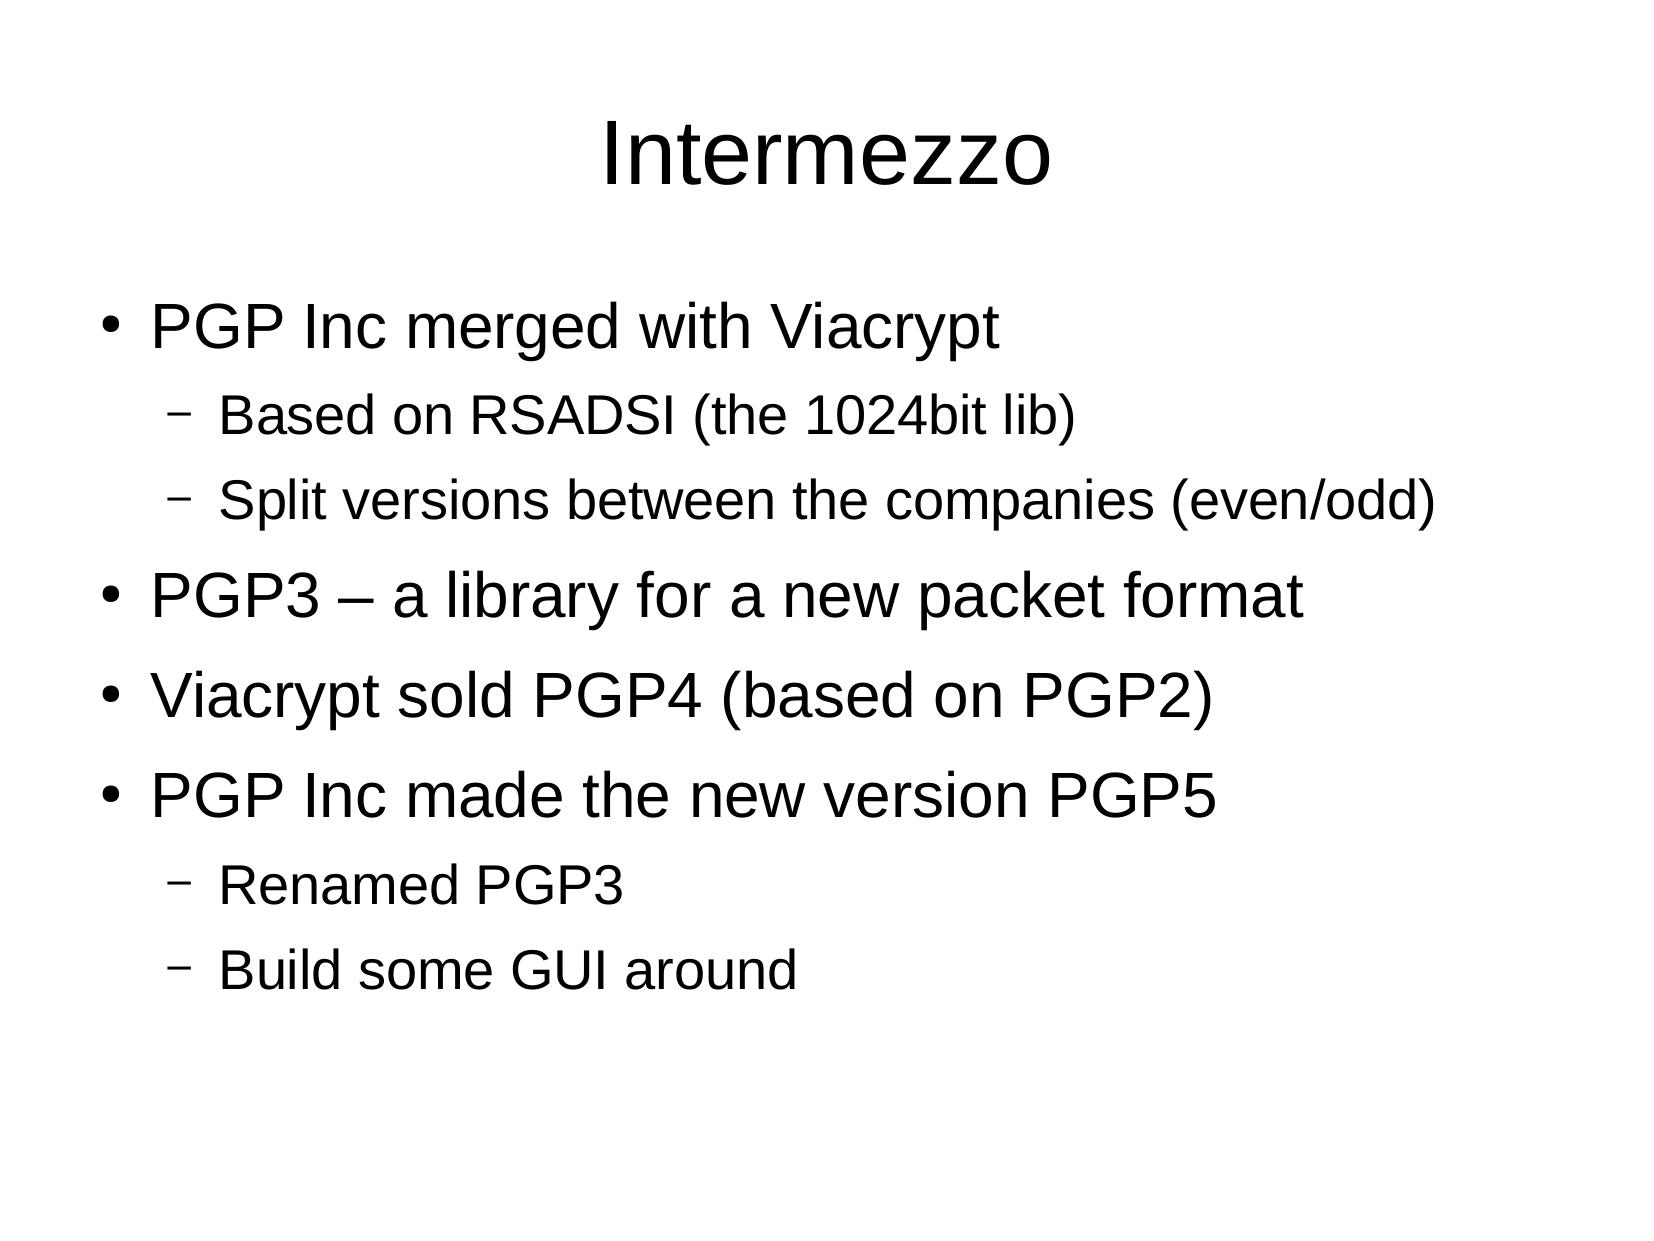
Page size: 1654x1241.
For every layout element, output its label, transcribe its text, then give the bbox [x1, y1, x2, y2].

title Intermezzo [82, 49, 1571, 257]
list PGP Inc merged with Viacrypt Based on RSADSI (the 1024bit lib) Split versions between the companies (even/odd) PGP3 – a library for a new packet format Viacrypt sold PGP4 (based on PGP2) PGP Inc made the new version PGP5 Renamed PGP3 Build some GUI around [82, 290, 1571, 1010]
